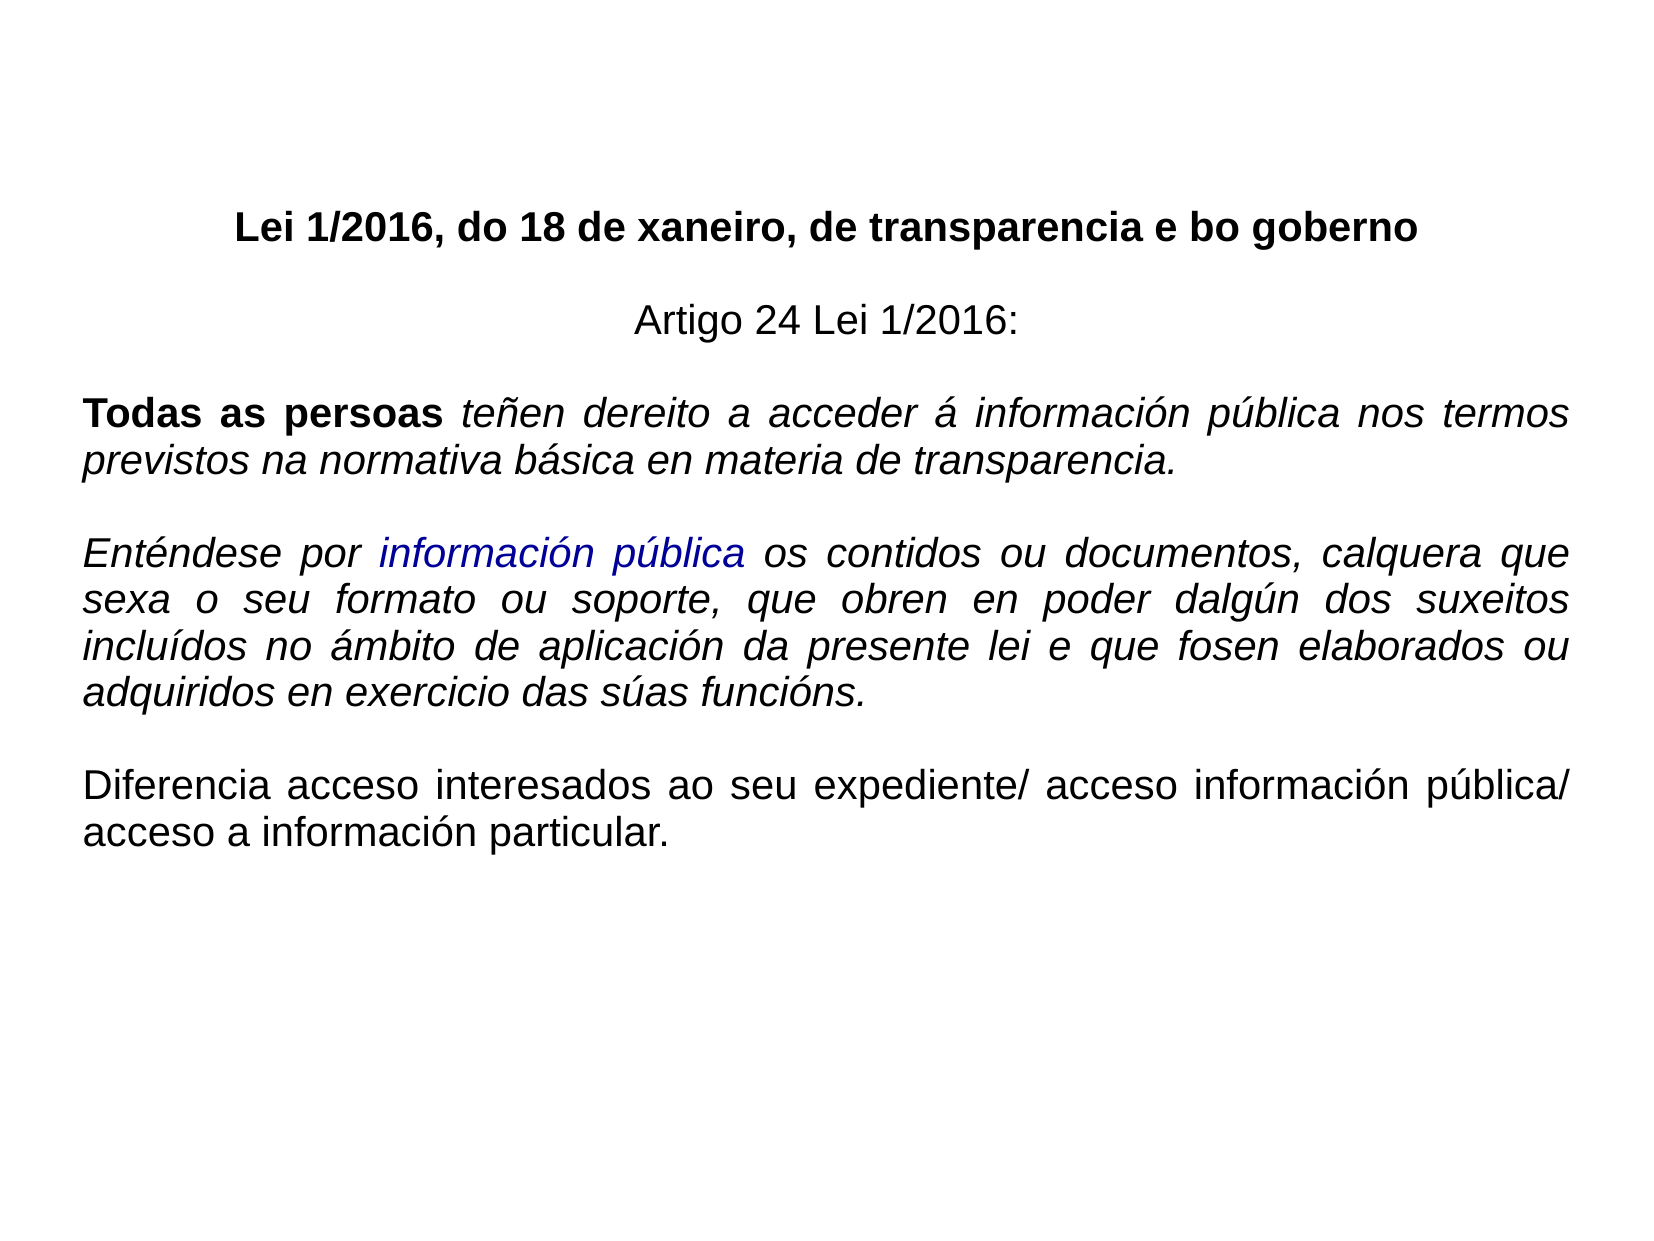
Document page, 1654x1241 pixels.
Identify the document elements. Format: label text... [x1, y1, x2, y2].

subtitle Lei 1/2016, do 18 de xaneiro, de transparencia e bo goberno Artigo 24 Lei 1/2016: Todas as persoas teñen dereito a acceder á información pública nos termos previstos na normativa básica en materia de transparencia. Enténdese por información pública os contidos ou documentos, calquera que sexa o seu formato ou soporte, que obren en poder dalgún dos suxeitos incluídos no ámbito de aplicación da presente lei e que fosen elaborados ou adquiridos en exercicio das súas funcións. Diferencia acceso interesados ao seu expediente/ acceso información pública/ acceso a información particular. [82, 49, 1571, 1010]
